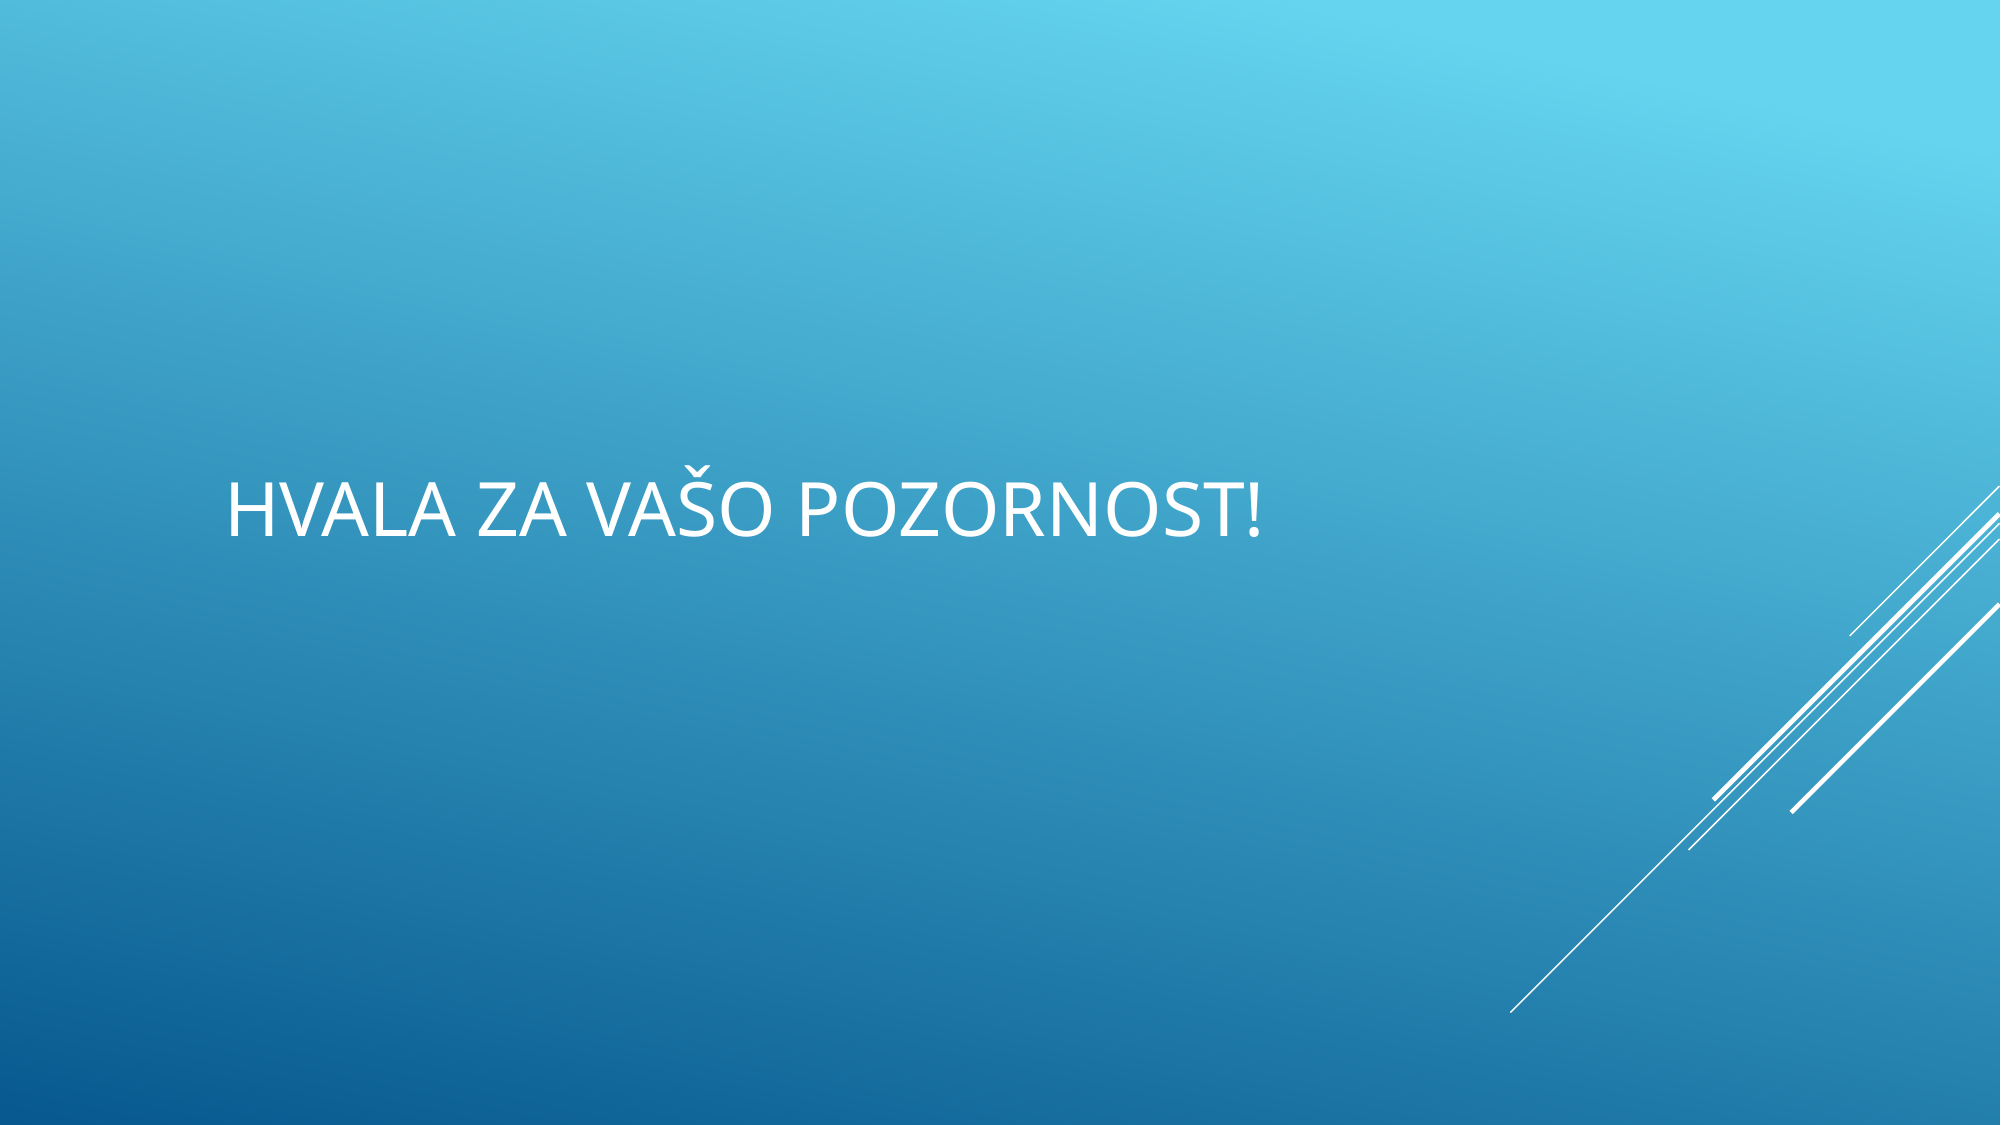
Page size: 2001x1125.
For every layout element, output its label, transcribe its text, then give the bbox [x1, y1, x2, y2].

title HVALA ZA VAŠO POZORNOST! [209, 383, 1610, 631]
